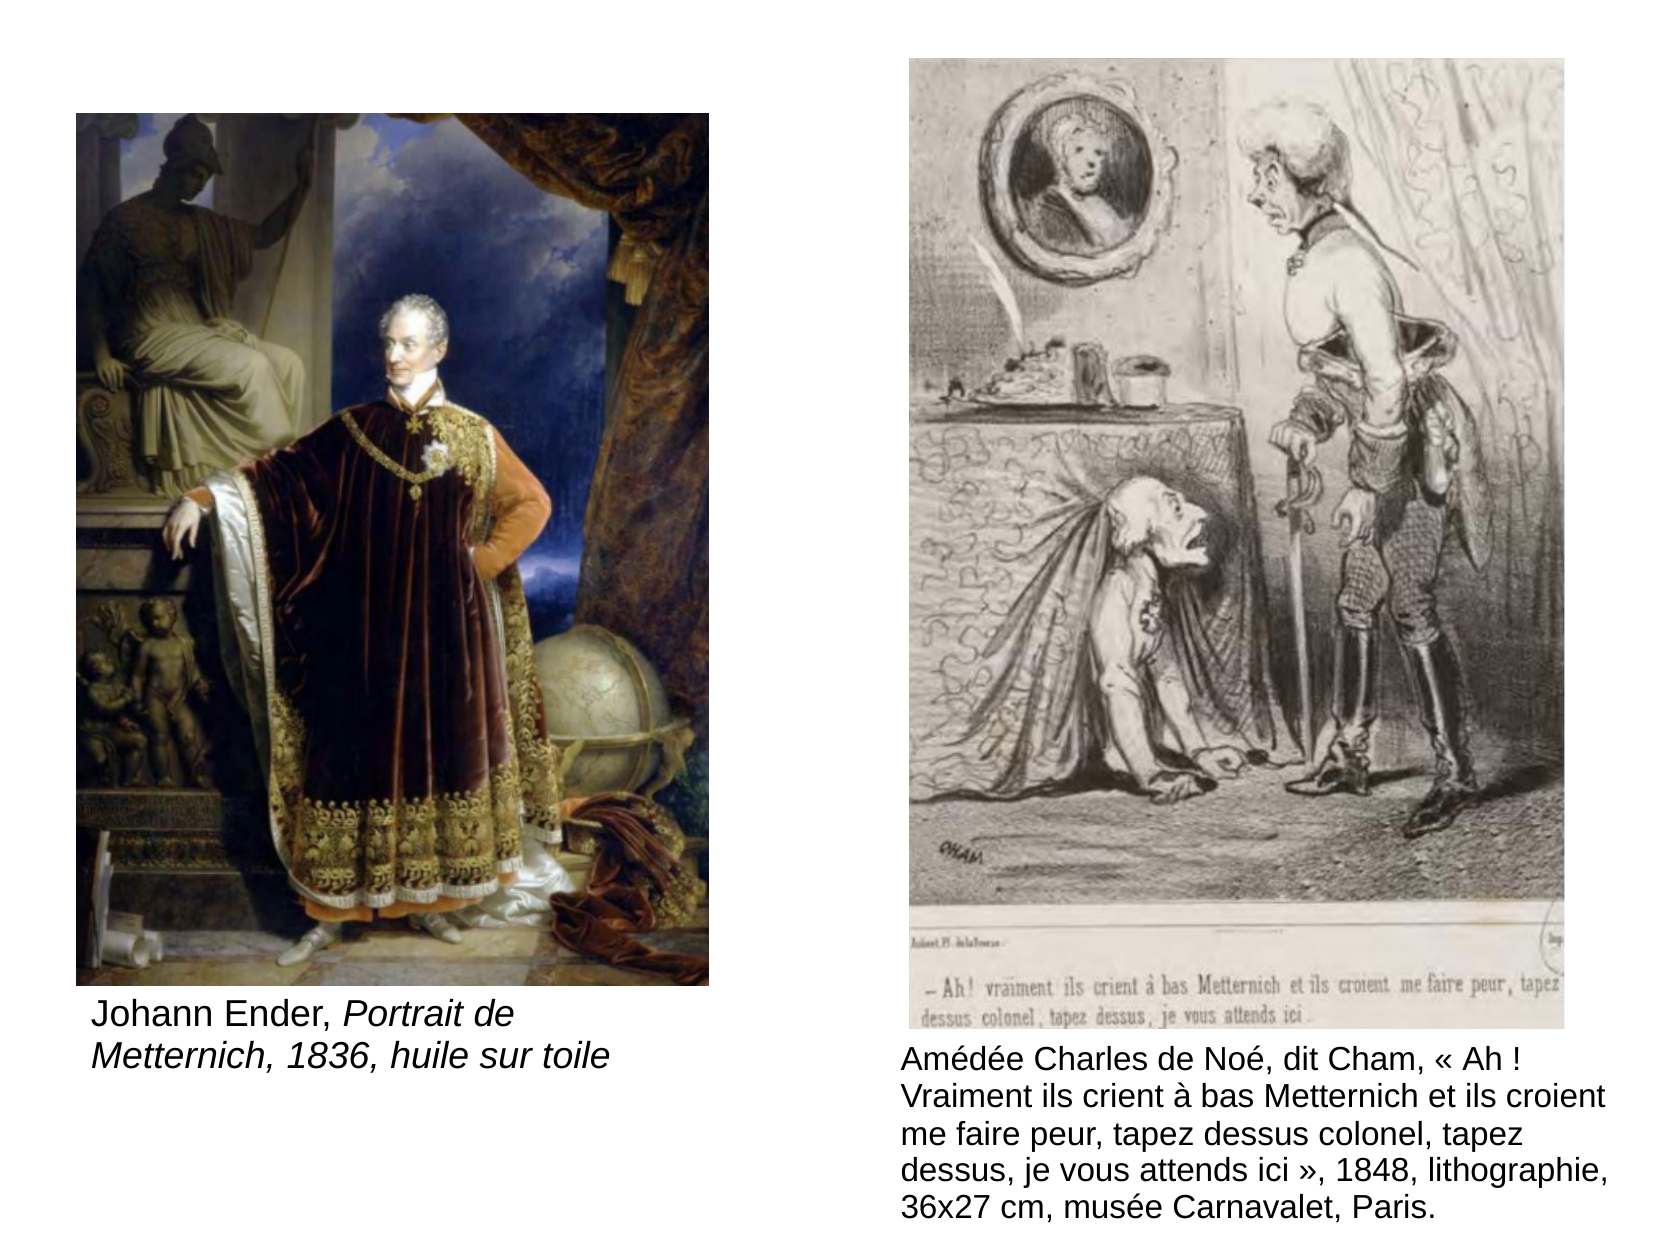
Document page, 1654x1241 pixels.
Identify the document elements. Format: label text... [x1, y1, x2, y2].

picture [76, 113, 709, 985]
text_box Amédée Charles de Noé, dit Cham, « Ah ! Vraiment ils crient à bas Metternich et ils croient me faire peur, tapez dessus colonel, tapez dessus, je vous attends ici », 1848, lithographie, 36x27 cm, musée Carnavalet, Paris. [885, 1033, 1654, 1241]
text_box Johann Ender, Portrait de Metternich, 1836, huile sur toile [76, 985, 709, 1085]
picture [909, 58, 1565, 1029]
